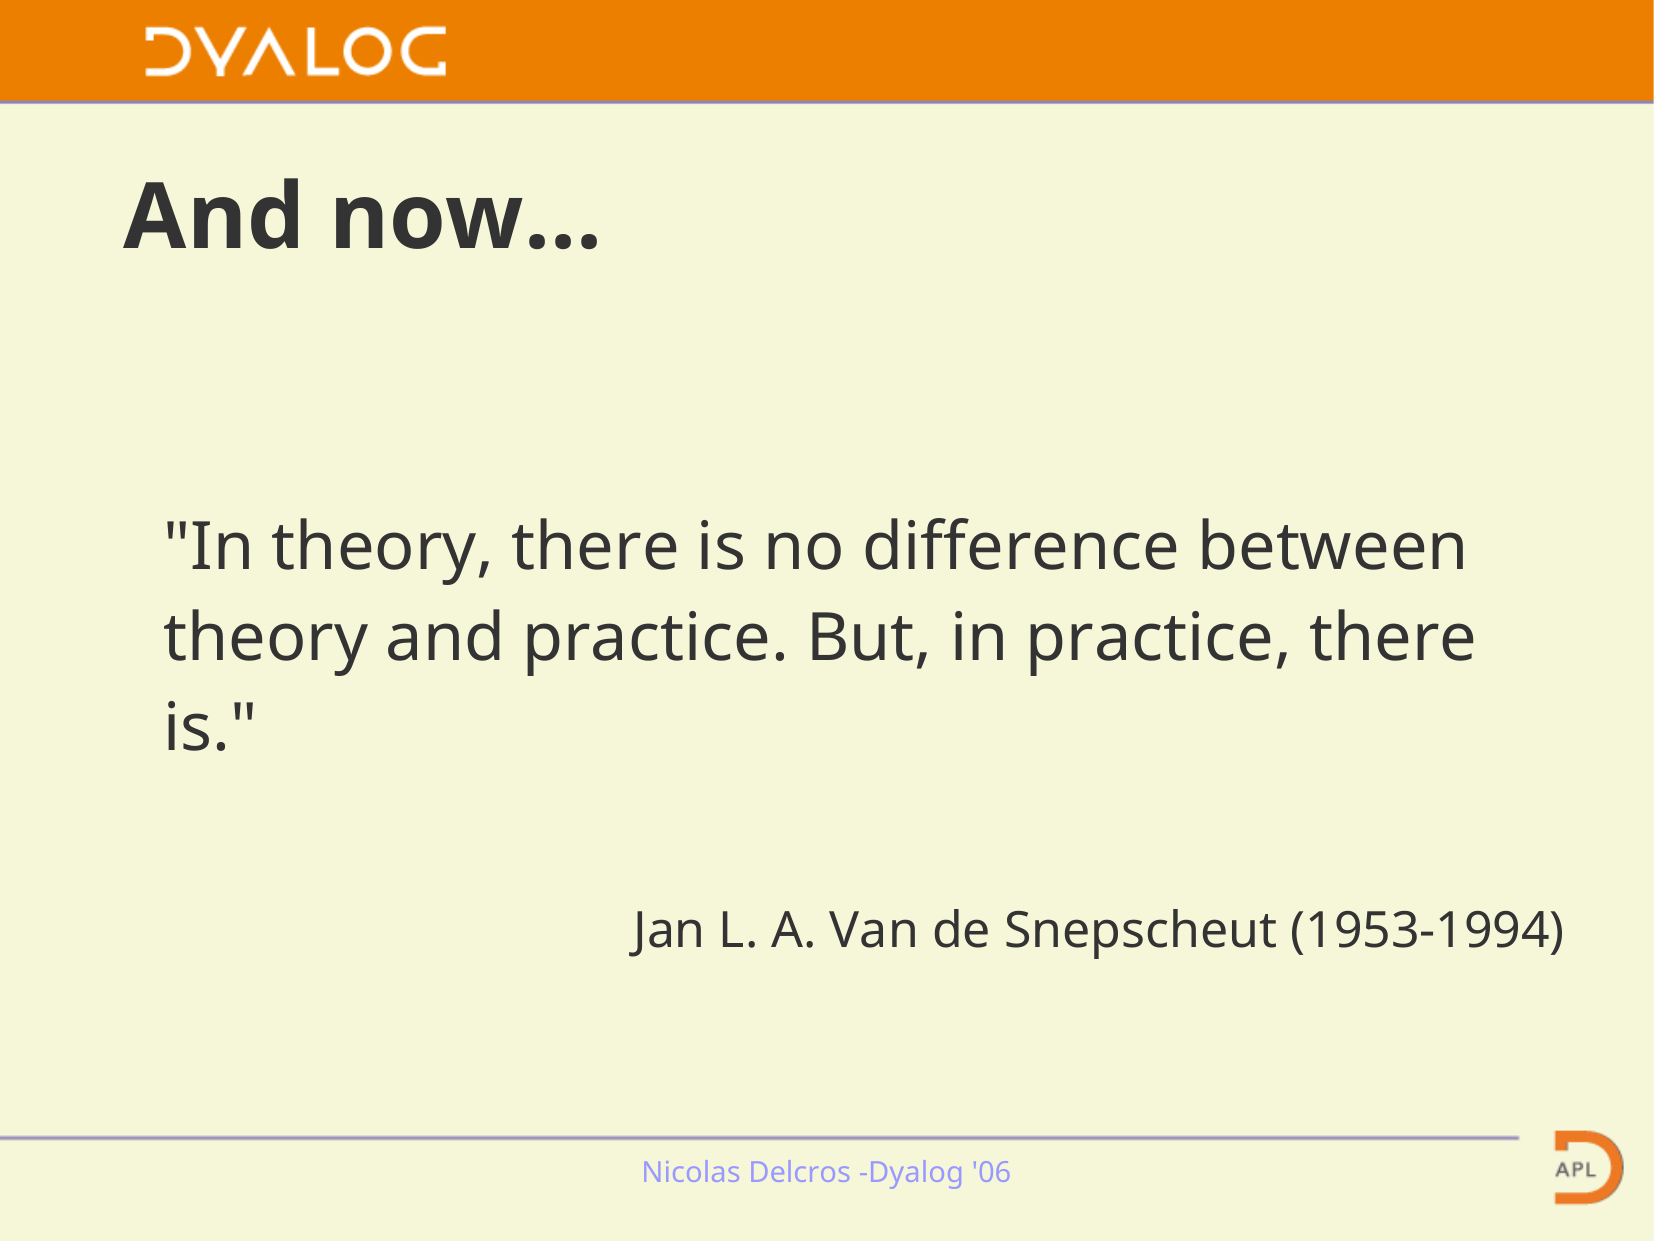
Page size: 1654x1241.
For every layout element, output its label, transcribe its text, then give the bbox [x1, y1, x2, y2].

picture [0, 0, 1654, 1241]
title And now... [124, 83, 1530, 344]
subtitle "In theory, there is no difference between theory and practice. But, in practice, there is." Jan L. A. Van de Snepscheut (1953-1994) [88, 358, 1565, 1103]
